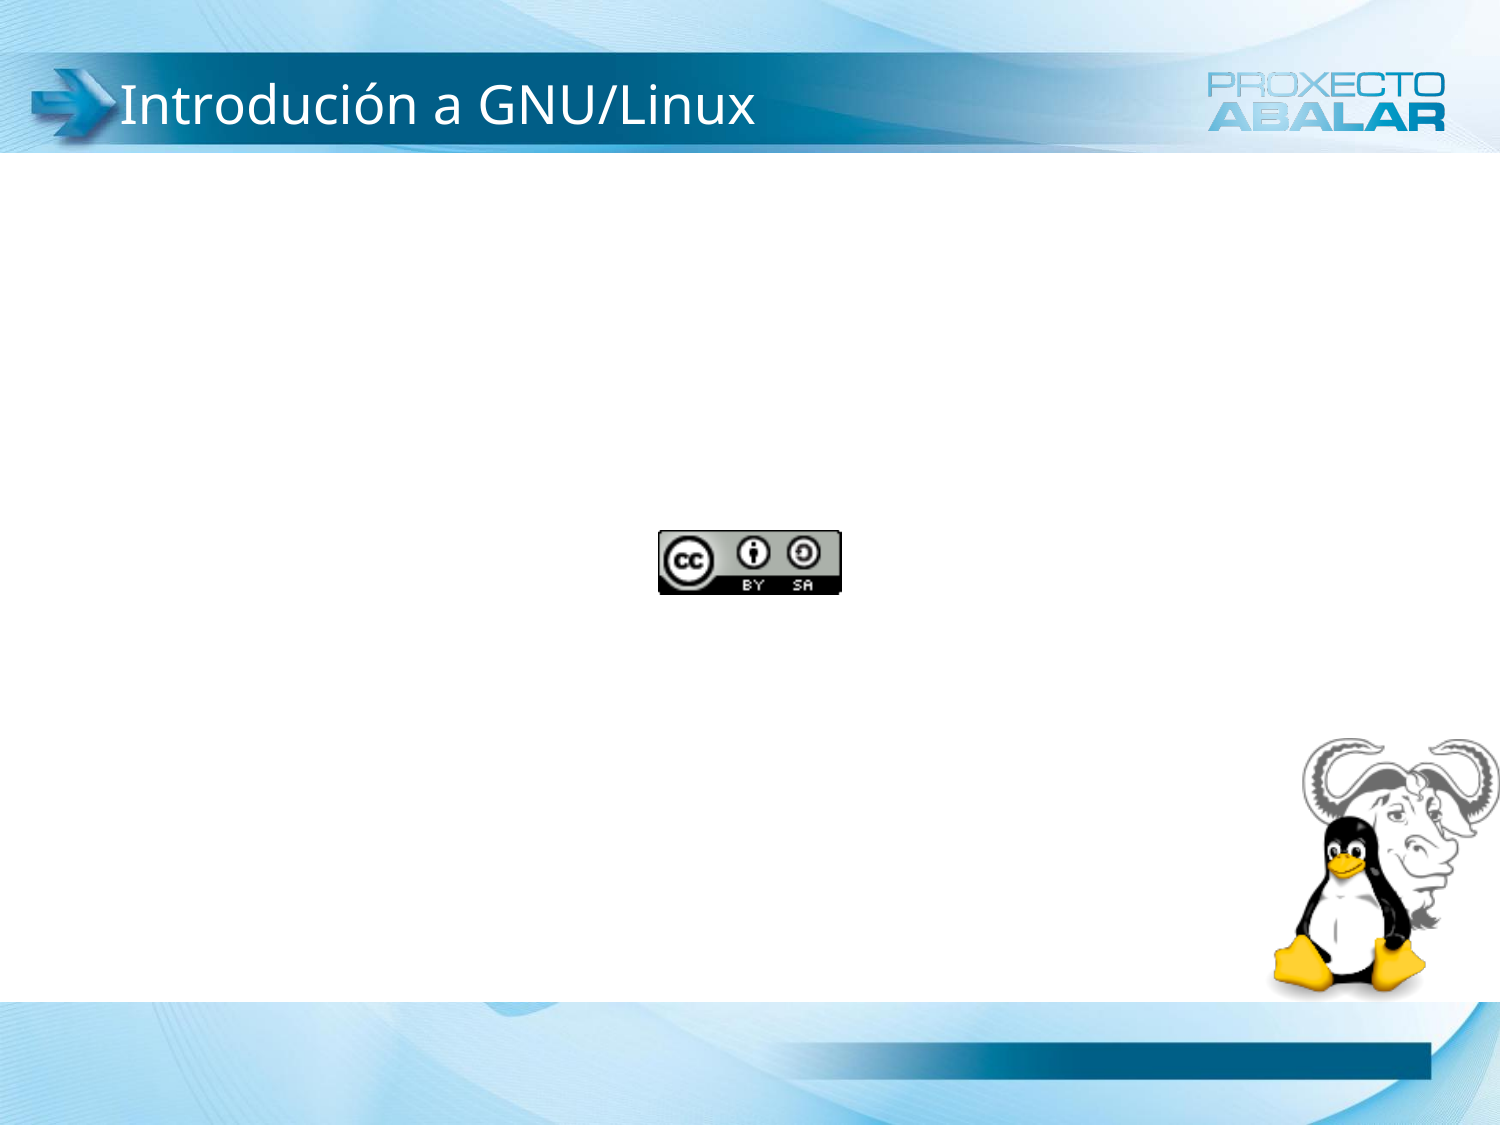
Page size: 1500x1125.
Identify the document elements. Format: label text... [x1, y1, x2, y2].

picture [658, 530, 842, 595]
picture [0, 738, 1500, 1125]
text_box Introdución a GNU/Linux [104, 62, 772, 143]
picture [0, 0, 1500, 153]
